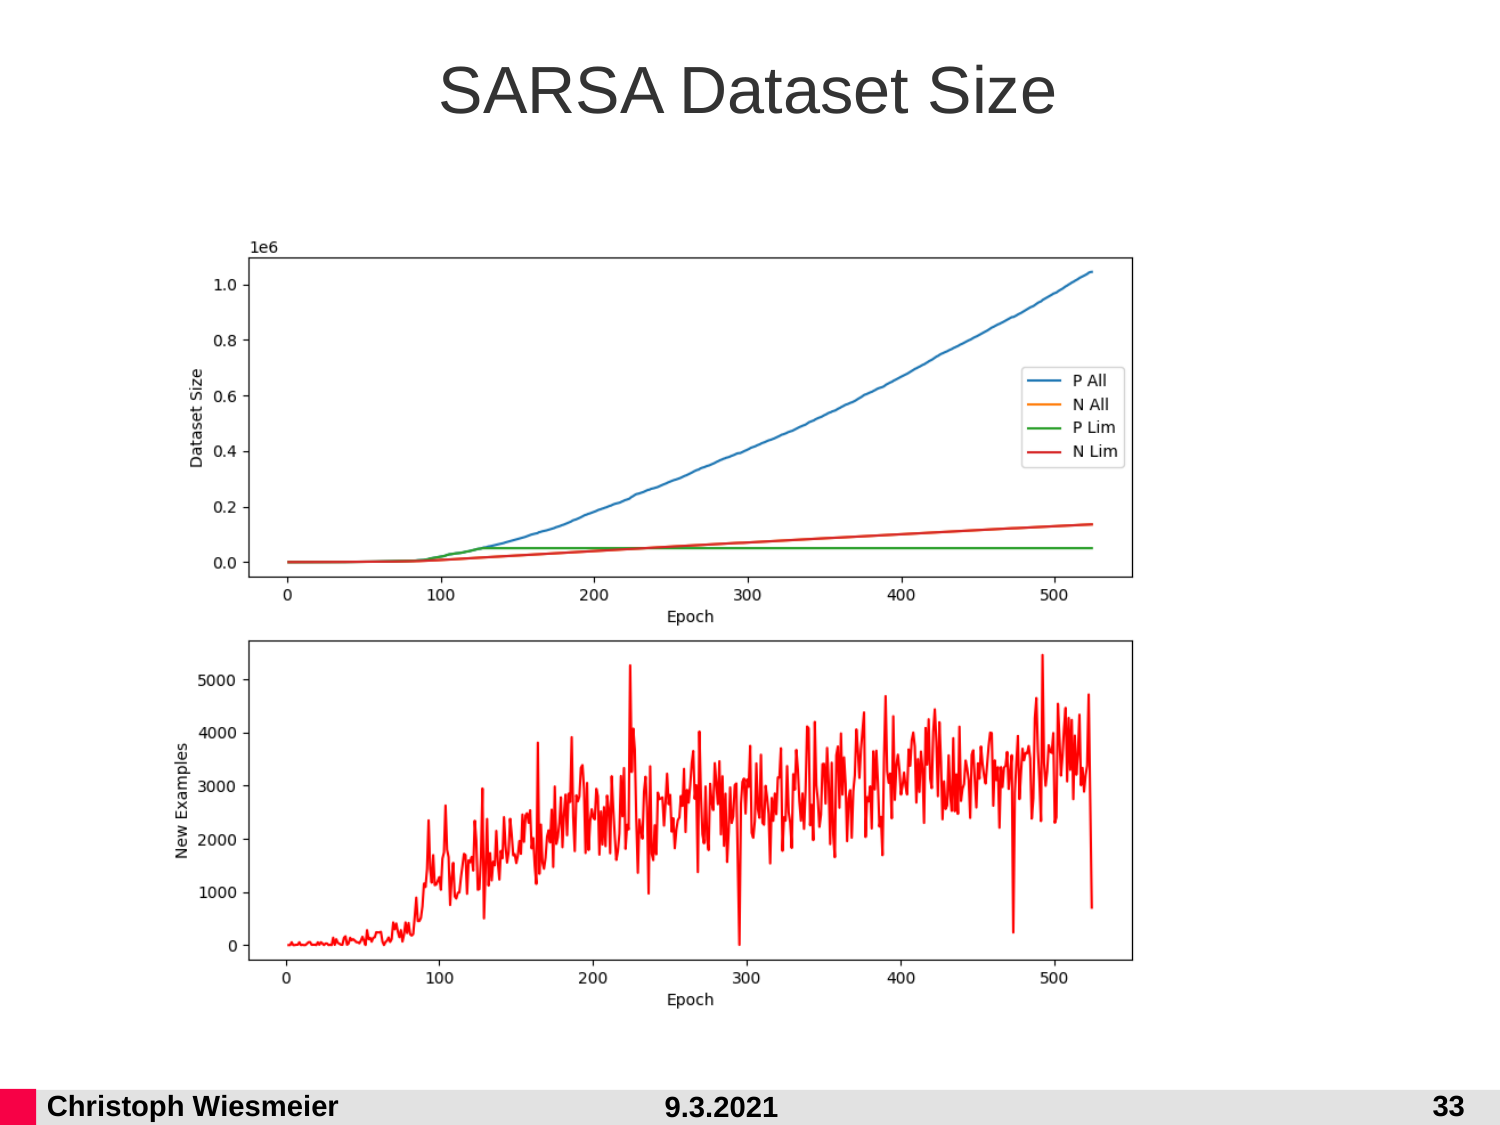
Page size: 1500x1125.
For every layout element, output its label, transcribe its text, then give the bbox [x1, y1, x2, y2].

picture [106, 148, 1246, 1060]
title SARSA Dataset Size [79, 25, 1417, 149]
